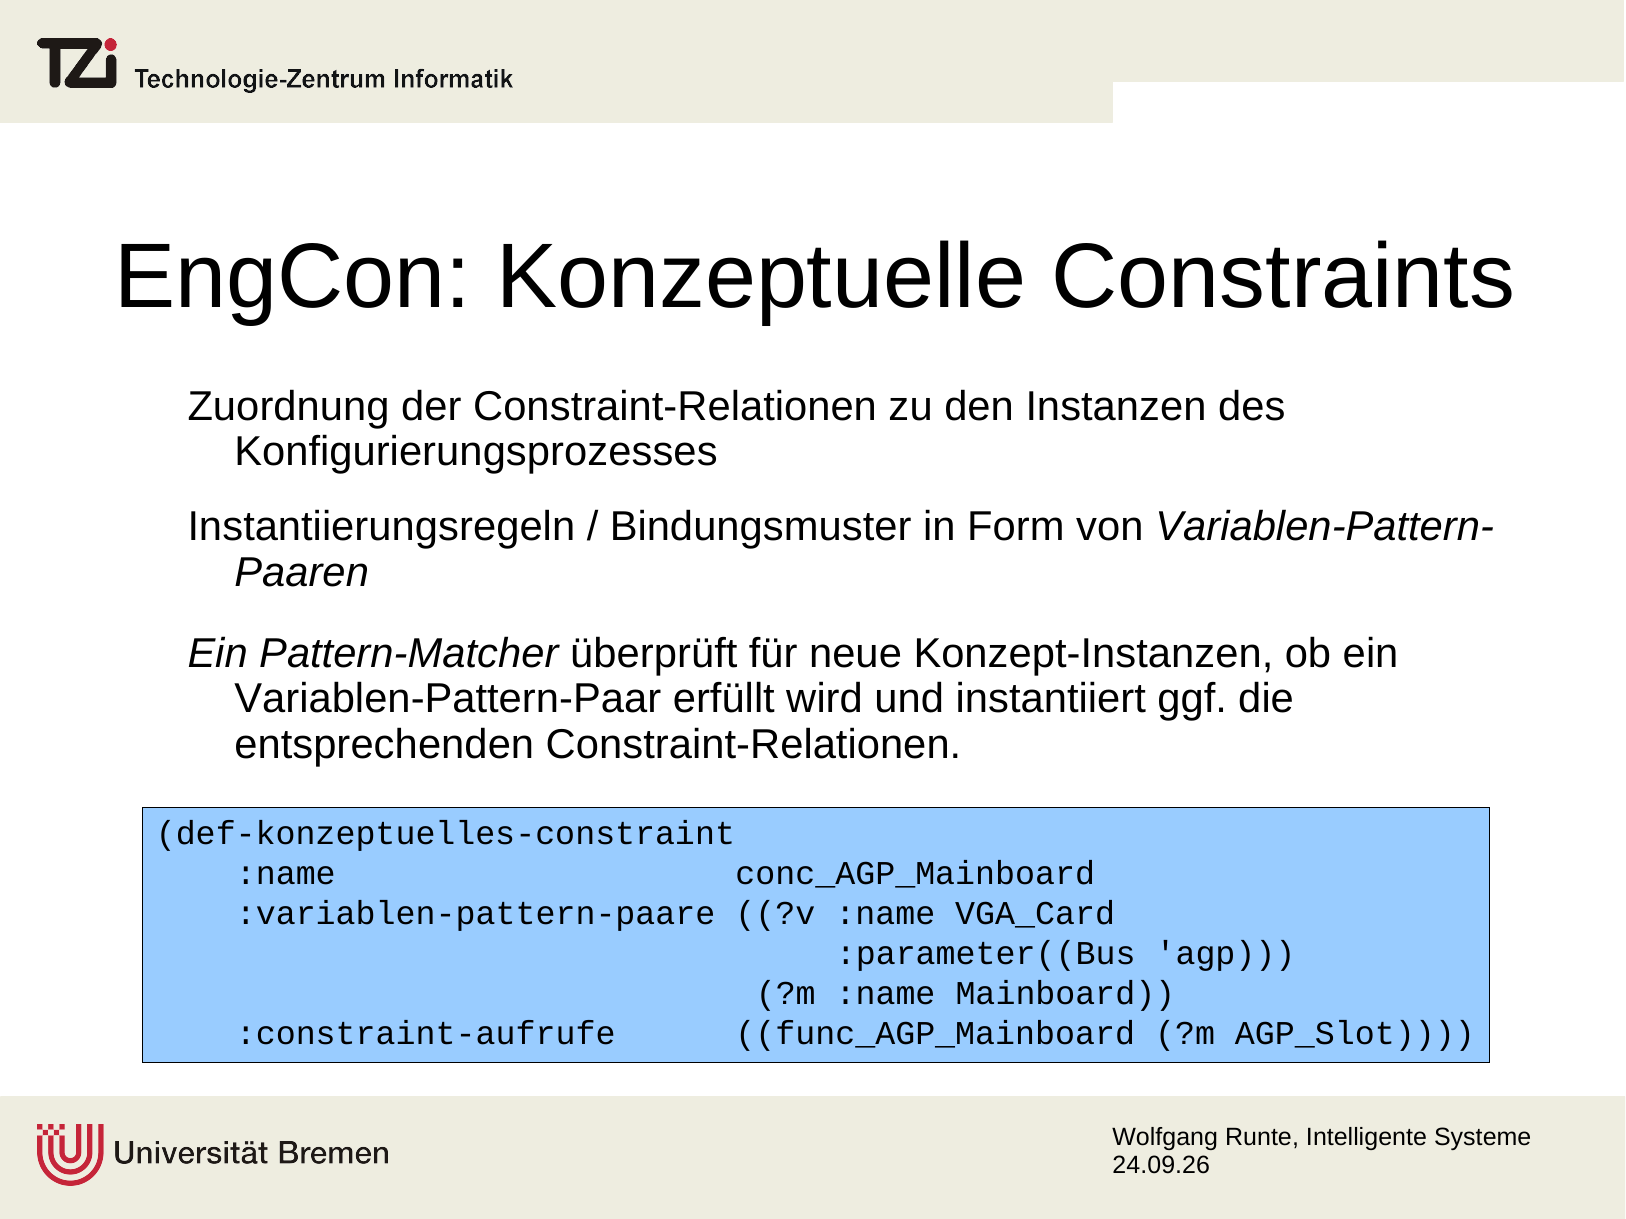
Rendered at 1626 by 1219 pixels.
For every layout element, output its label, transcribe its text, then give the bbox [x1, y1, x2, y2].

picture [37, 1124, 388, 1186]
text_box (def-konzeptuelles-constraint :name conc_AGP_Mainboard :variablen-pattern-paare ((?v :name VGA_Card :parameter((Bus 'agp))) (?m :name Mainboard)) :constraint-aufrufe ((func_AGP_Mainboard (?m AGP_Slot)))) [142, 807, 1490, 1063]
list Zuordnung der Constraint-Relationen zu den Instanzen des Konfigurierungsprozesses Instantiierungsregeln / Bindungsmuster in Form von Variablen-Pattern-Paaren Ein Pattern-Matcher überprüft für neue Konzept-Instanzen, ob ein Variablen-Pattern-Paar erfüllt wird und instantiiert ggf. die entsprechenden Constraint-Relationen. [112, 383, 1513, 1070]
picture [37, 38, 513, 93]
title EngCon: Konzeptuelle Constraints [112, 162, 1519, 393]
